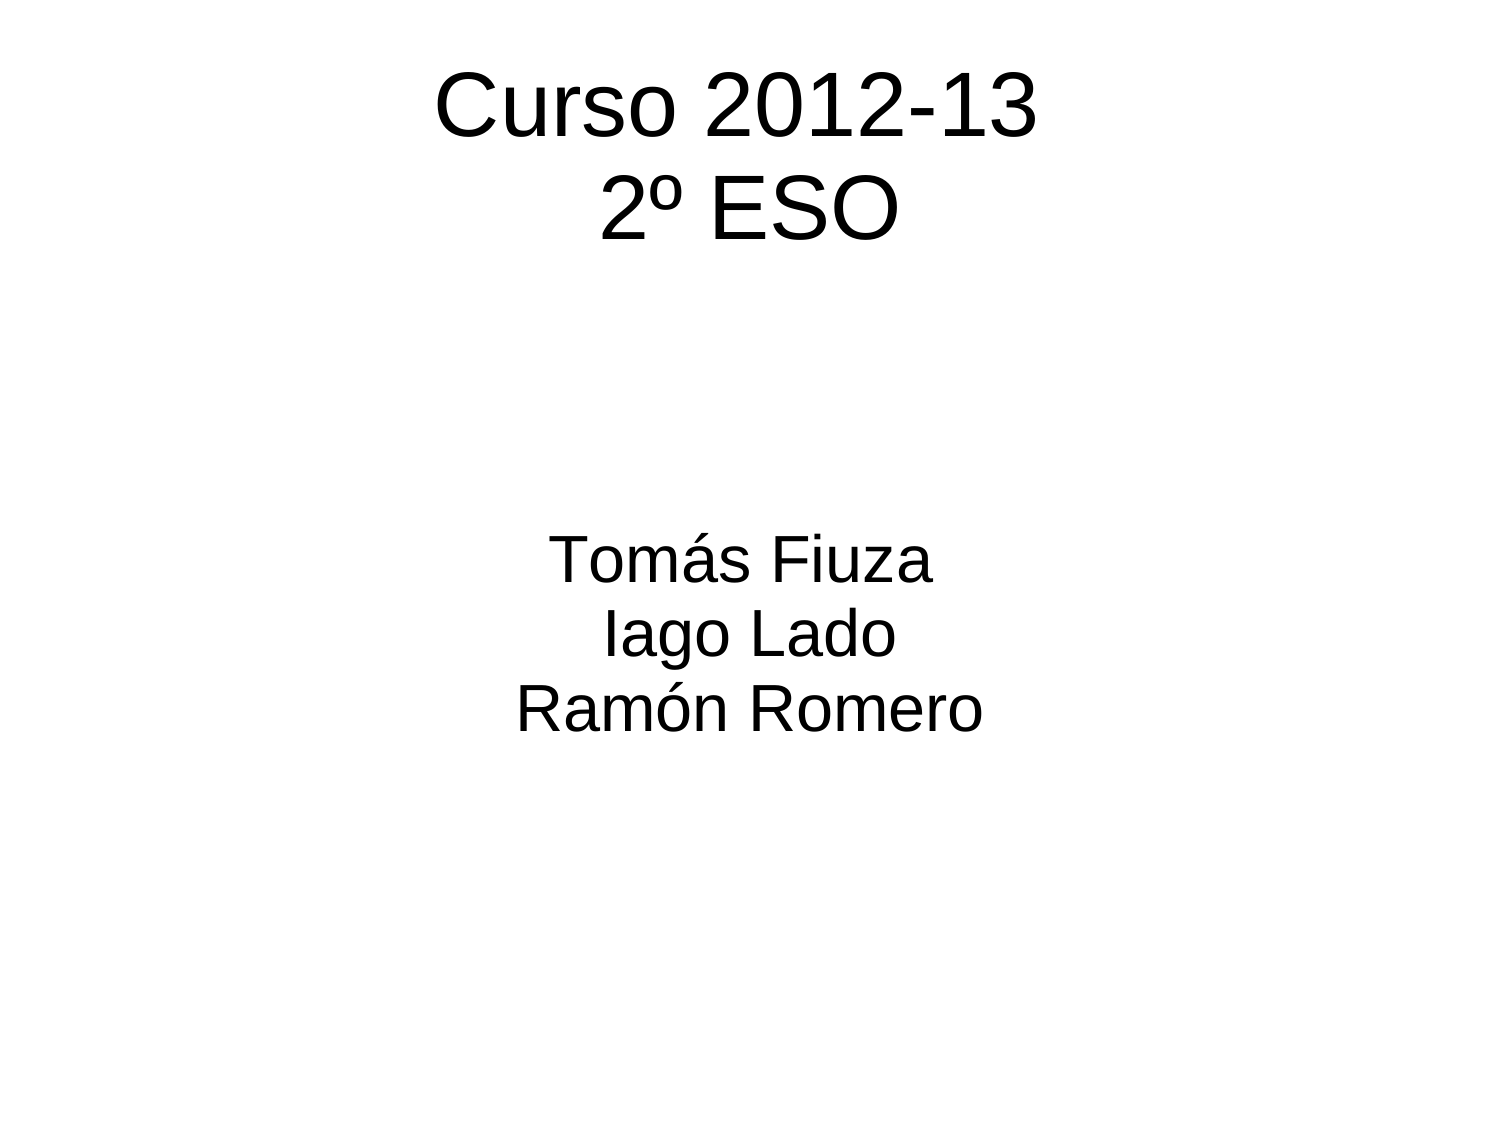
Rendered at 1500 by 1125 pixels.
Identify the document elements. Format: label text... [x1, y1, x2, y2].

title Curso 2012-13 2º ESO [75, 31, 1426, 269]
subtitle Tomás Fiuza Iago Lado Ramón Romero [75, 269, 1426, 998]
